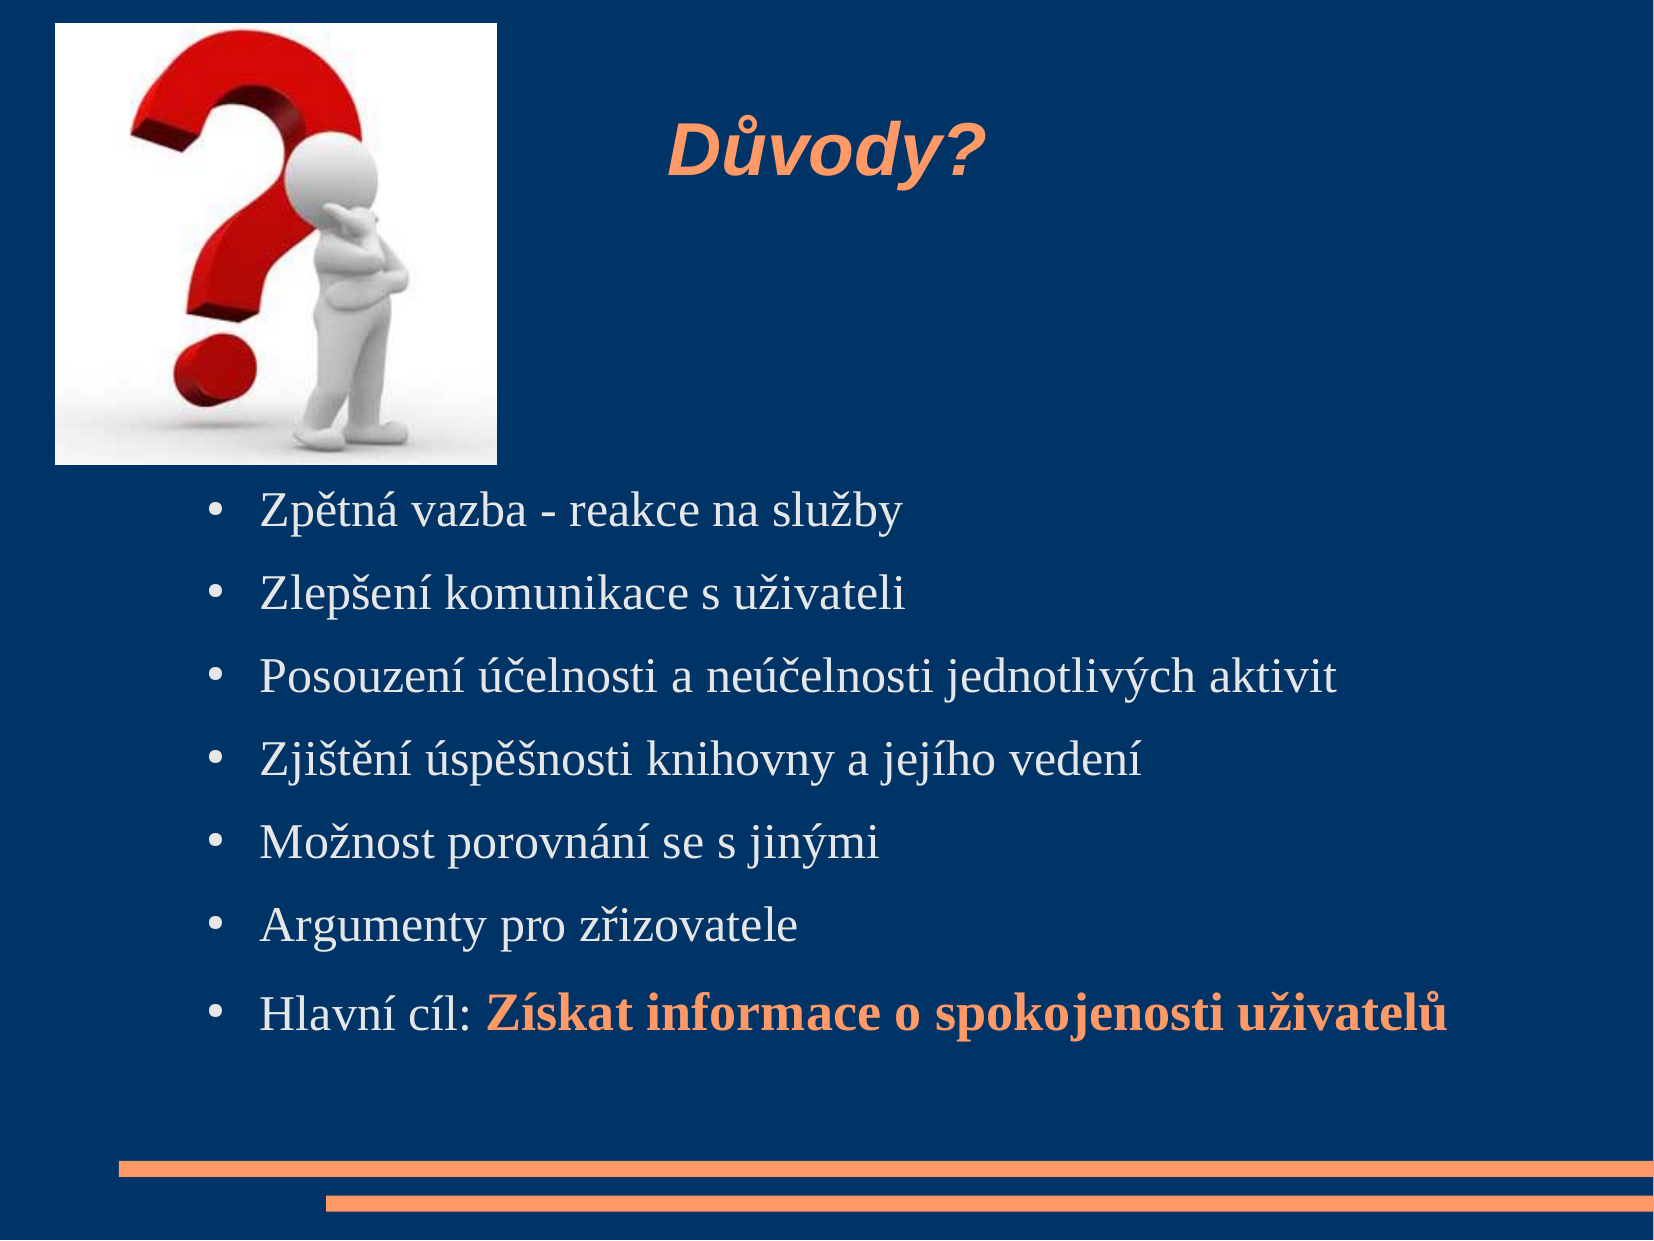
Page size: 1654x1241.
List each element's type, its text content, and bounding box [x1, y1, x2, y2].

list Zpětná vazba - reakce na služby Zlepšení komunikace s uživateli Posouzení účelnosti a neúčelnosti jednotlivých aktivit Zjištění úspěšnosti knihovny a jejího vedení Možnost porovnání se s jinými Argumenty pro zřizovatele Hlavní cíl: Získat informace o spokojenosti uživatelů [188, 205, 1629, 1057]
picture [55, 23, 497, 465]
title Důvody? [497, 46, 1534, 205]
